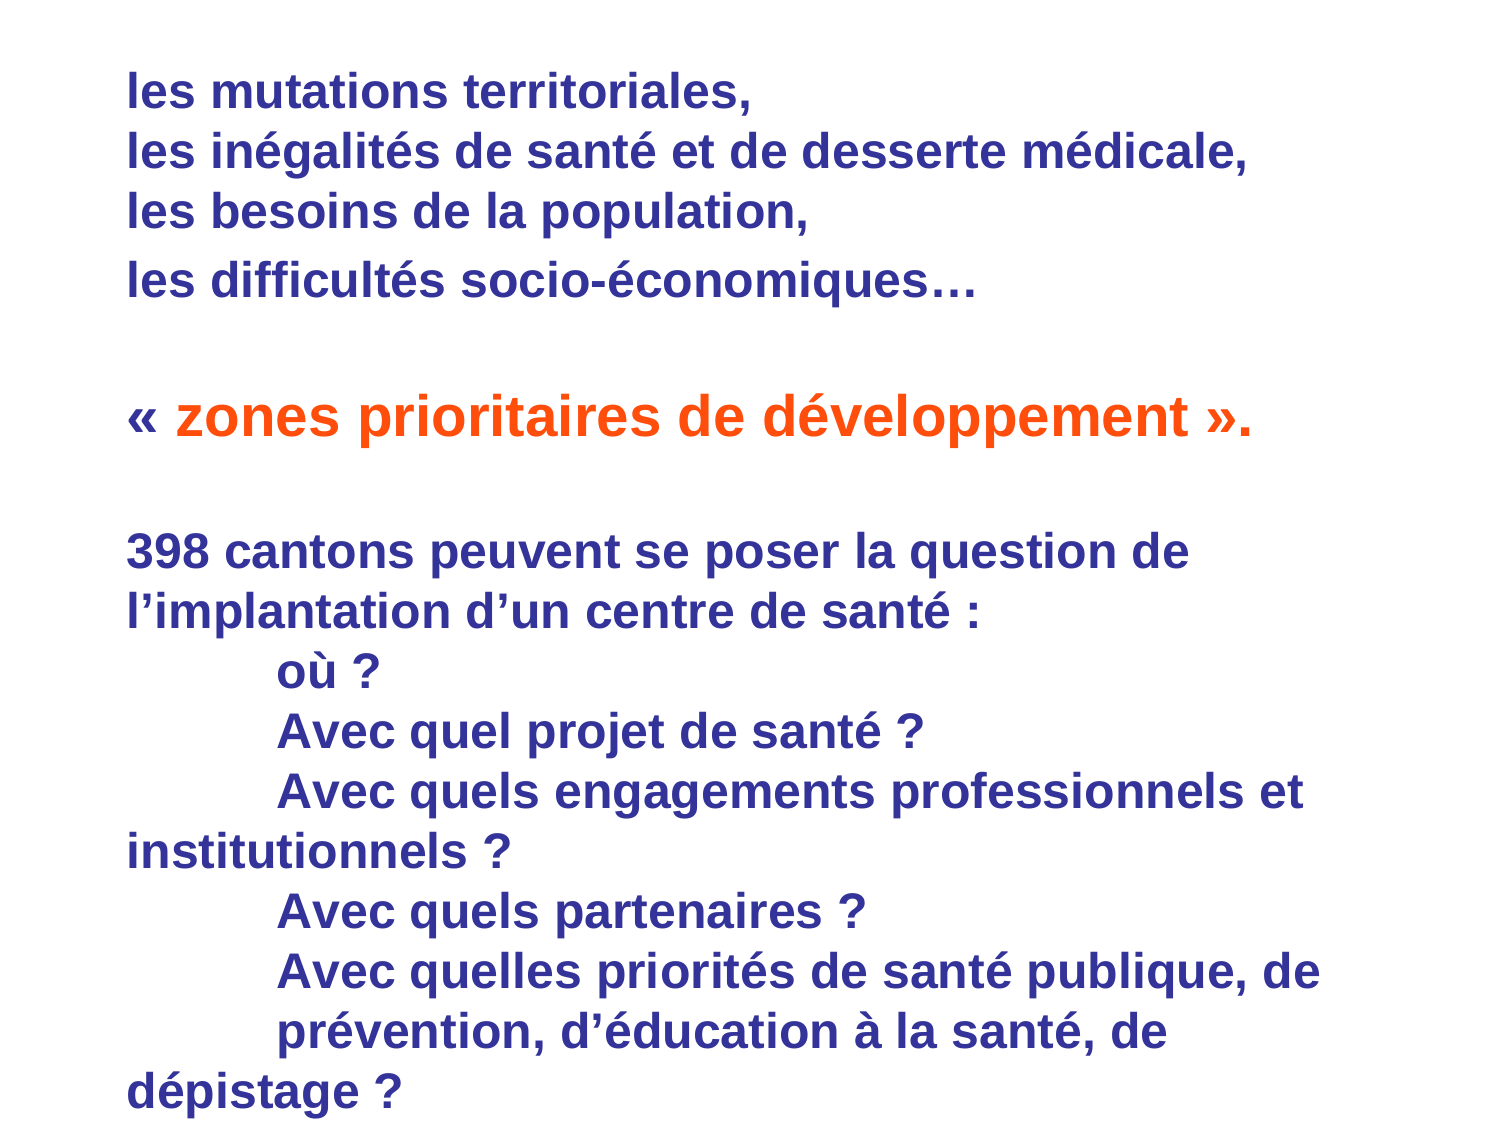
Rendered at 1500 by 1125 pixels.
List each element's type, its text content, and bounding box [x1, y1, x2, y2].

text_box les mutations territoriales, les inégalités de santé et de desserte médicale, les besoins de la population, les difficultés socio-économiques… « zones prioritaires de développement ». 398 cantons peuvent se poser la question de l’implantation d’un centre de santé : où ? Avec quel projet de santé ? Avec quels engagements professionnels et institutionnels ? Avec quels partenaires ? Avec quelles priorités de santé publique, de prévention, d’éducation à la santé, de dépistage ? [112, 50, 1424, 1125]
